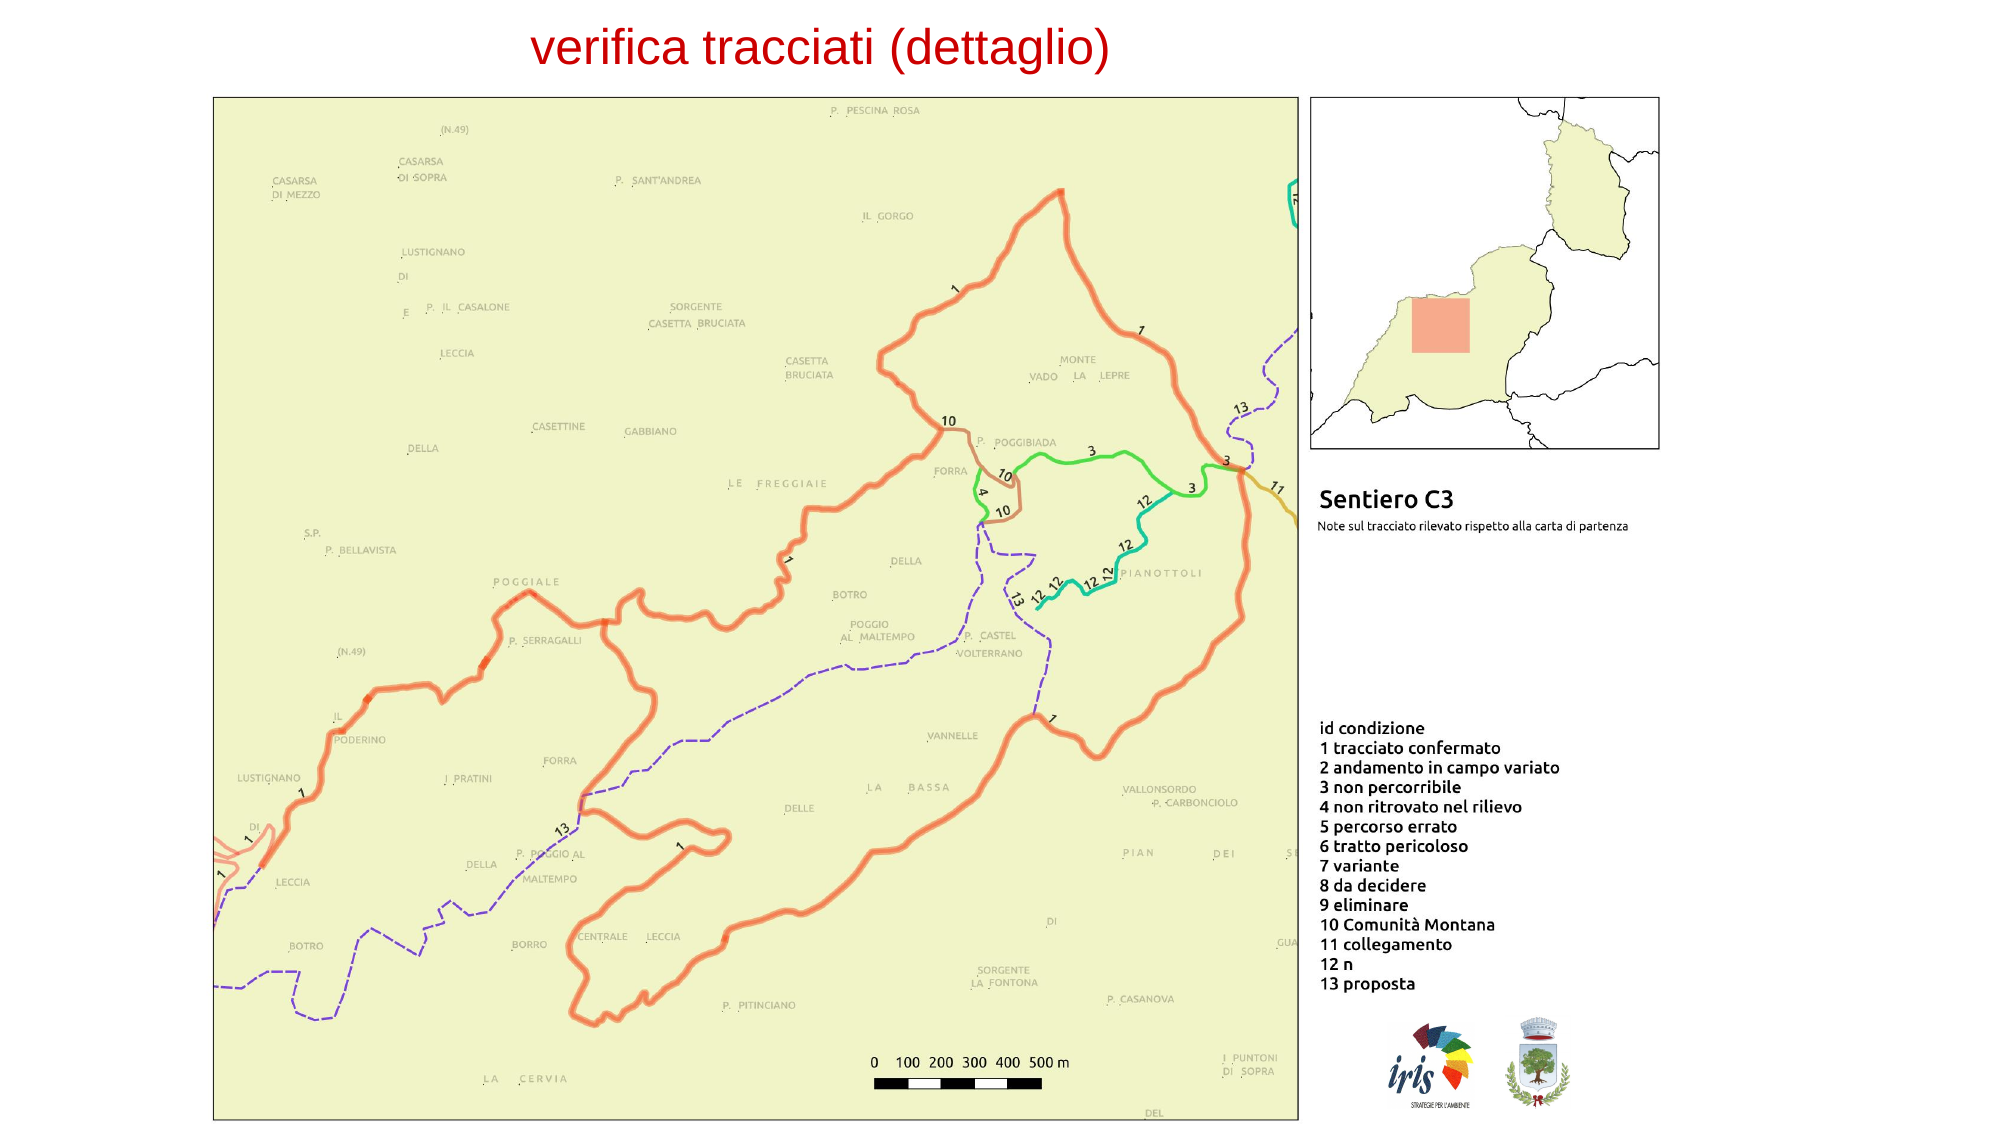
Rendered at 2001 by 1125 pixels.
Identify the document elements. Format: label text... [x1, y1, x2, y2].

picture [206, 90, 1684, 1125]
text_box verifica tracciati (dettaglio) [59, 12, 1583, 95]
